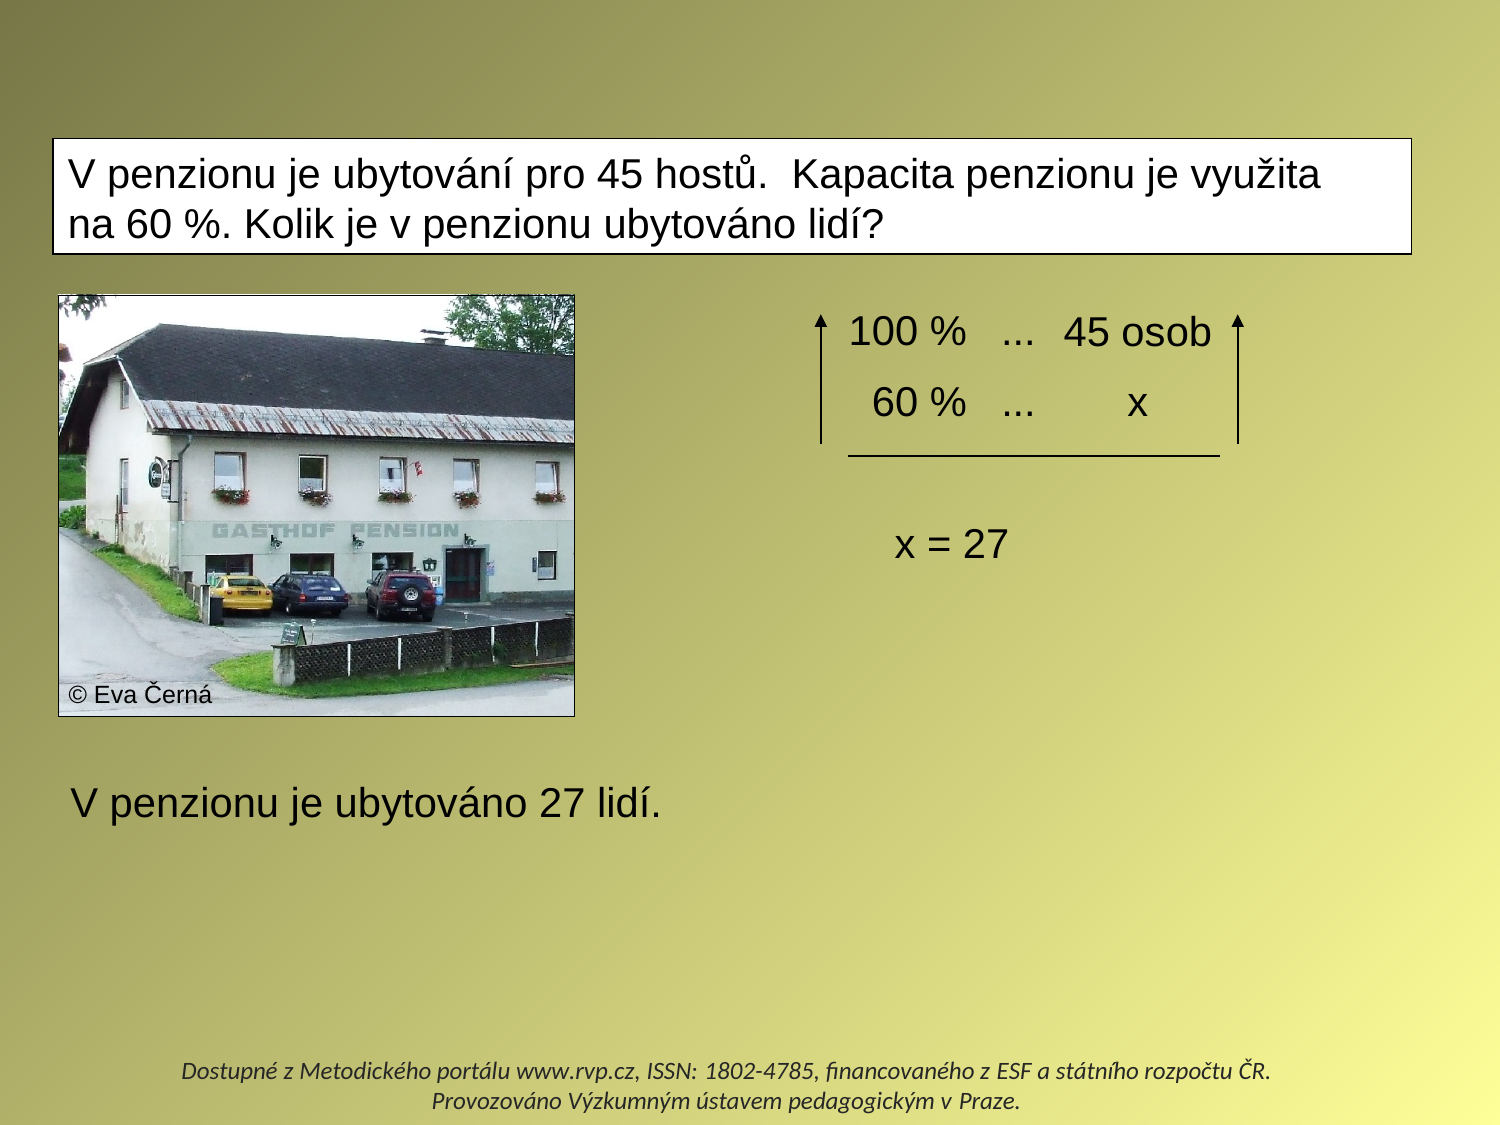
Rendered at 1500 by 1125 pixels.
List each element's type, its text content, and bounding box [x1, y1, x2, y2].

text_box Dostupné z Metodického portálu www.rvp.cz, ISSN: 1802-4785, financovaného z ESF a státního rozpočtu ČR. Provozováno Výzkumným ústavem pedagogickým v Praze. [123, 1046, 1329, 1123]
text_box x = 27 [879, 509, 1025, 575]
text_box 45 osob [1048, 296, 1270, 363]
picture [58, 294, 575, 717]
text_box V penzionu je ubytováno 27 lidí. [55, 768, 678, 834]
text_box x [1112, 367, 1164, 433]
text_box © Eva Černá [53, 670, 228, 717]
text_box 100 % ... [833, 296, 1048, 362]
text_box 60 % ... [857, 366, 1072, 433]
text_box V penzionu je ubytování pro 45 hostů. Kapacita penzionu je využita na 60 %. Kolik je v penzionu ubytováno lidí? [53, 138, 1412, 255]
